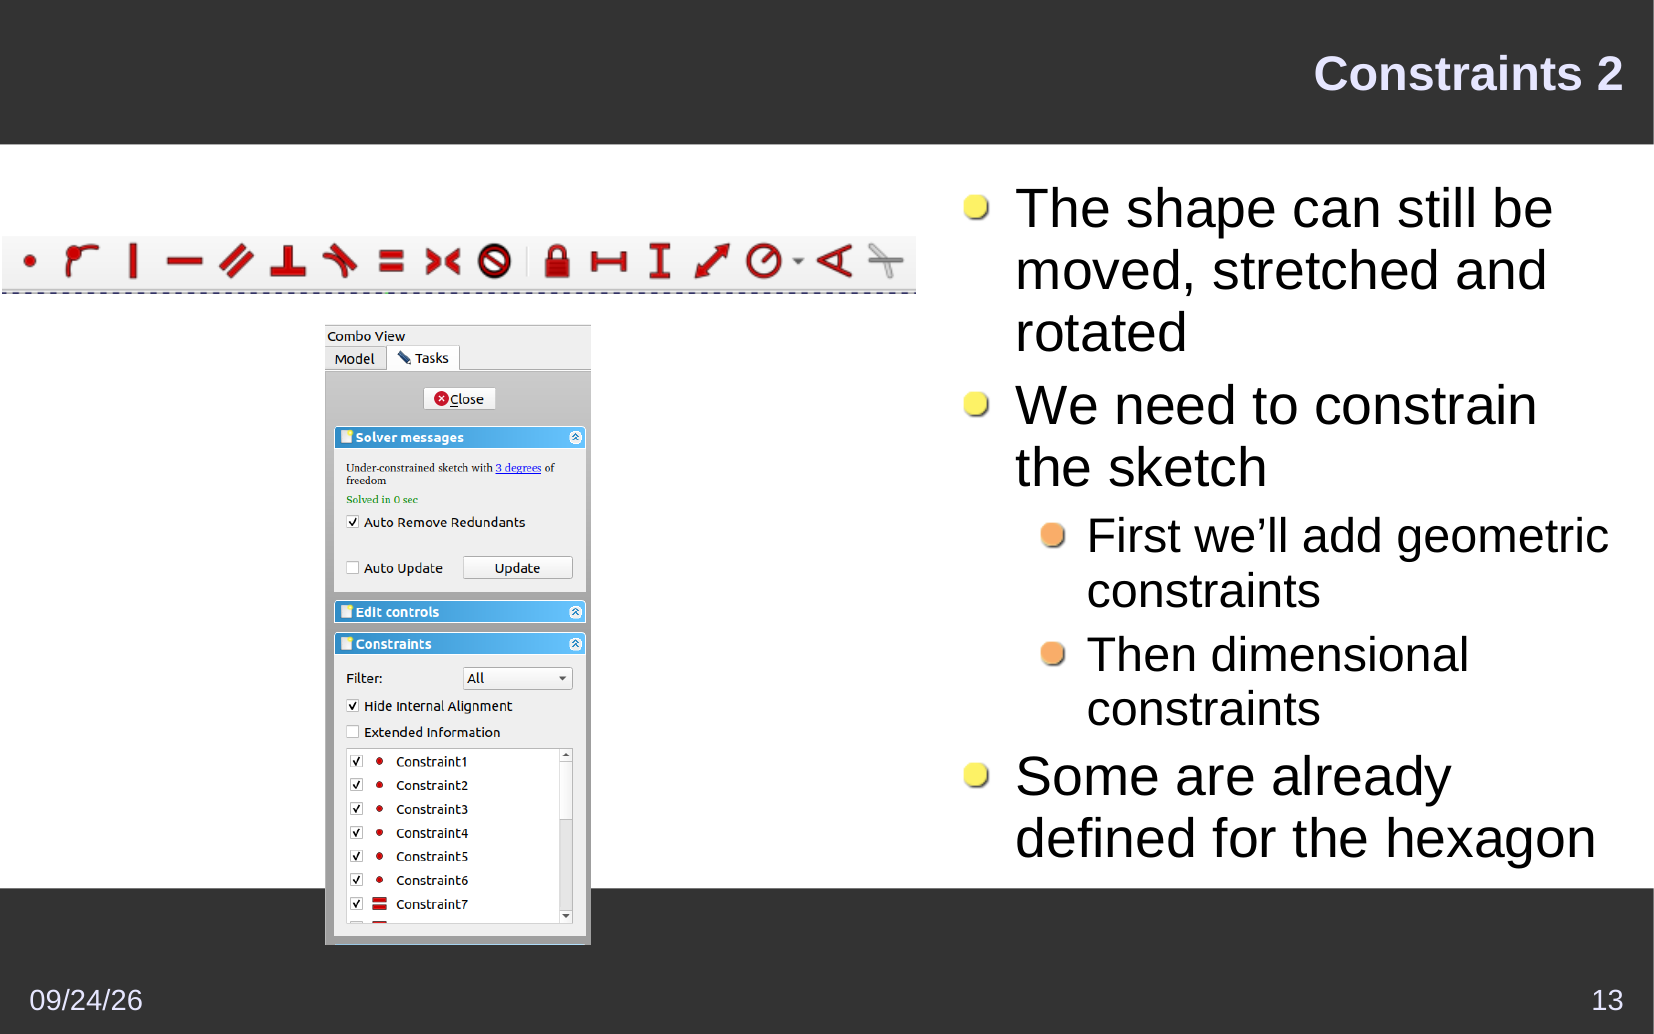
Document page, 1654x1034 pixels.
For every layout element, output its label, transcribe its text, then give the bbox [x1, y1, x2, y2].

list The shape can still be moved, stretched and rotated We need to constrain the sketch First we’ll add geometric constraints Then dimensional constraints Some are already defined for the hexagon [945, 177, 1625, 923]
title Constraints 2 [29, 16, 1624, 131]
picture [0, 0, 1654, 1034]
